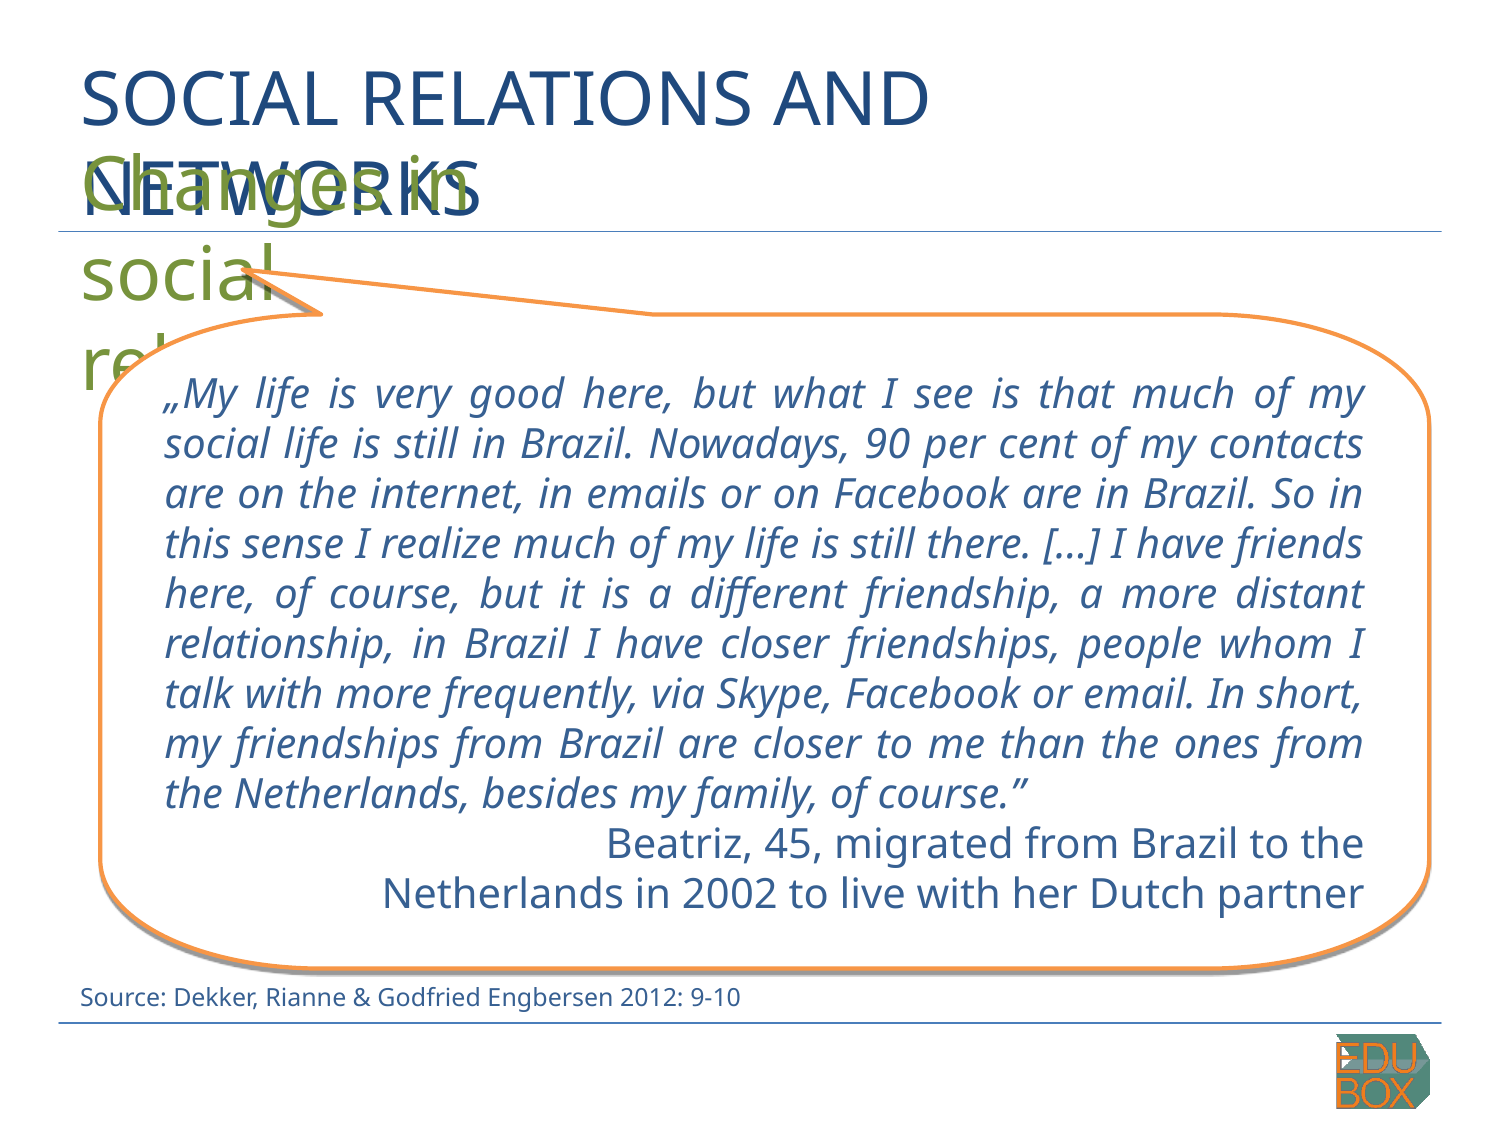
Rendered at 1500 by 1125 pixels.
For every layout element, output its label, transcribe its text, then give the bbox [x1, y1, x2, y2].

title SOCIAL RELATIONS AND NETWORKS [64, 42, 1471, 153]
picture [1328, 1028, 1437, 1114]
list Changes in social relations [64, 127, 1040, 247]
text_box „My life is very good here, but what I see is that much of my social life is still in Brazil. Nowadays, 90 per cent of my contacts are on the internet, in emails or on Facebook are in Brazil. So in this sense I realize much of my life is still there. [...] I have friends here, of course, but it is a different friendship, a more distant relationship, in Brazil I have closer friendships, people whom I talk with more frequently, via Skype, Facebook or email. In short, my friendships from Brazil are closer to me than the ones from the Netherlands, besides my family, of course.” Beatriz, 45, migrated from Brazil to the Netherlands in 2002 to live with her Dutch partner [100, 269, 1430, 969]
text_box Source: Dekker, Rianne & Godfried Engbersen 2012: 9-10 [64, 973, 1472, 1019]
